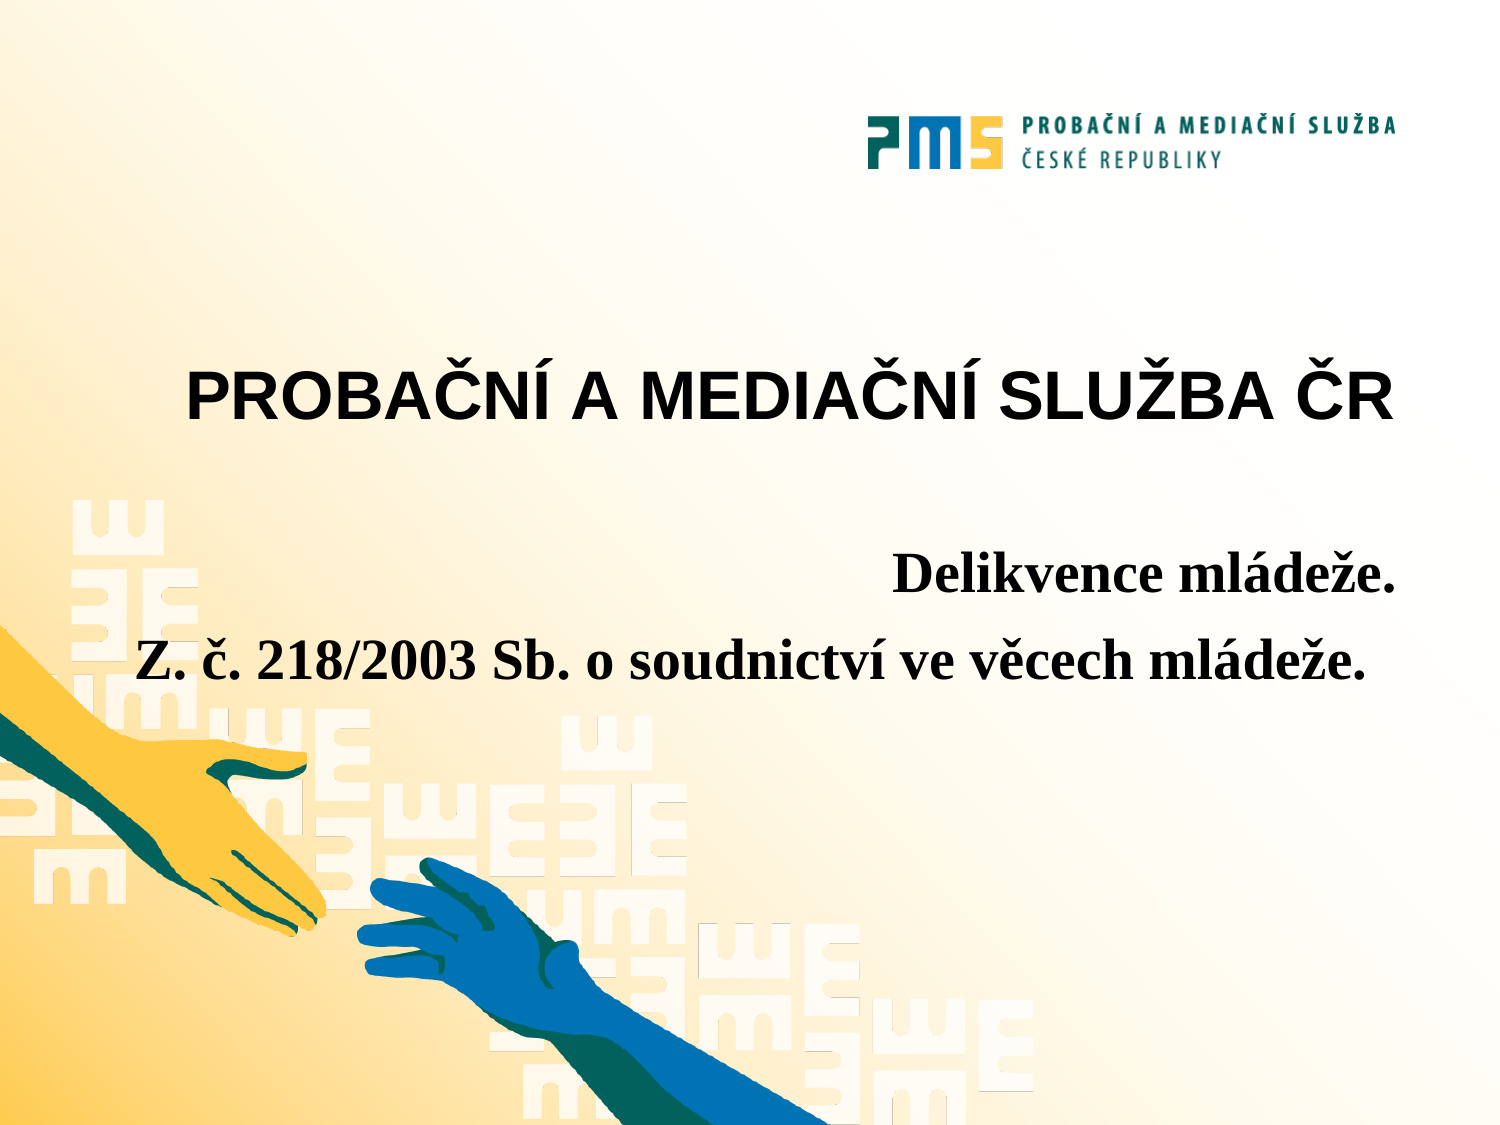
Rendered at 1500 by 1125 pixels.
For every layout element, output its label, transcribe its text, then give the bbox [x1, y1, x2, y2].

picture [0, 0, 1500, 1125]
subtitle Delikvence mládeže. Z. č. 218/2003 Sb. o soudnictví ve věcech mládeže. [82, 527, 1412, 780]
title PROBAČNÍ A MEDIAČNÍ SLUŽBA ČR [136, 271, 1412, 513]
